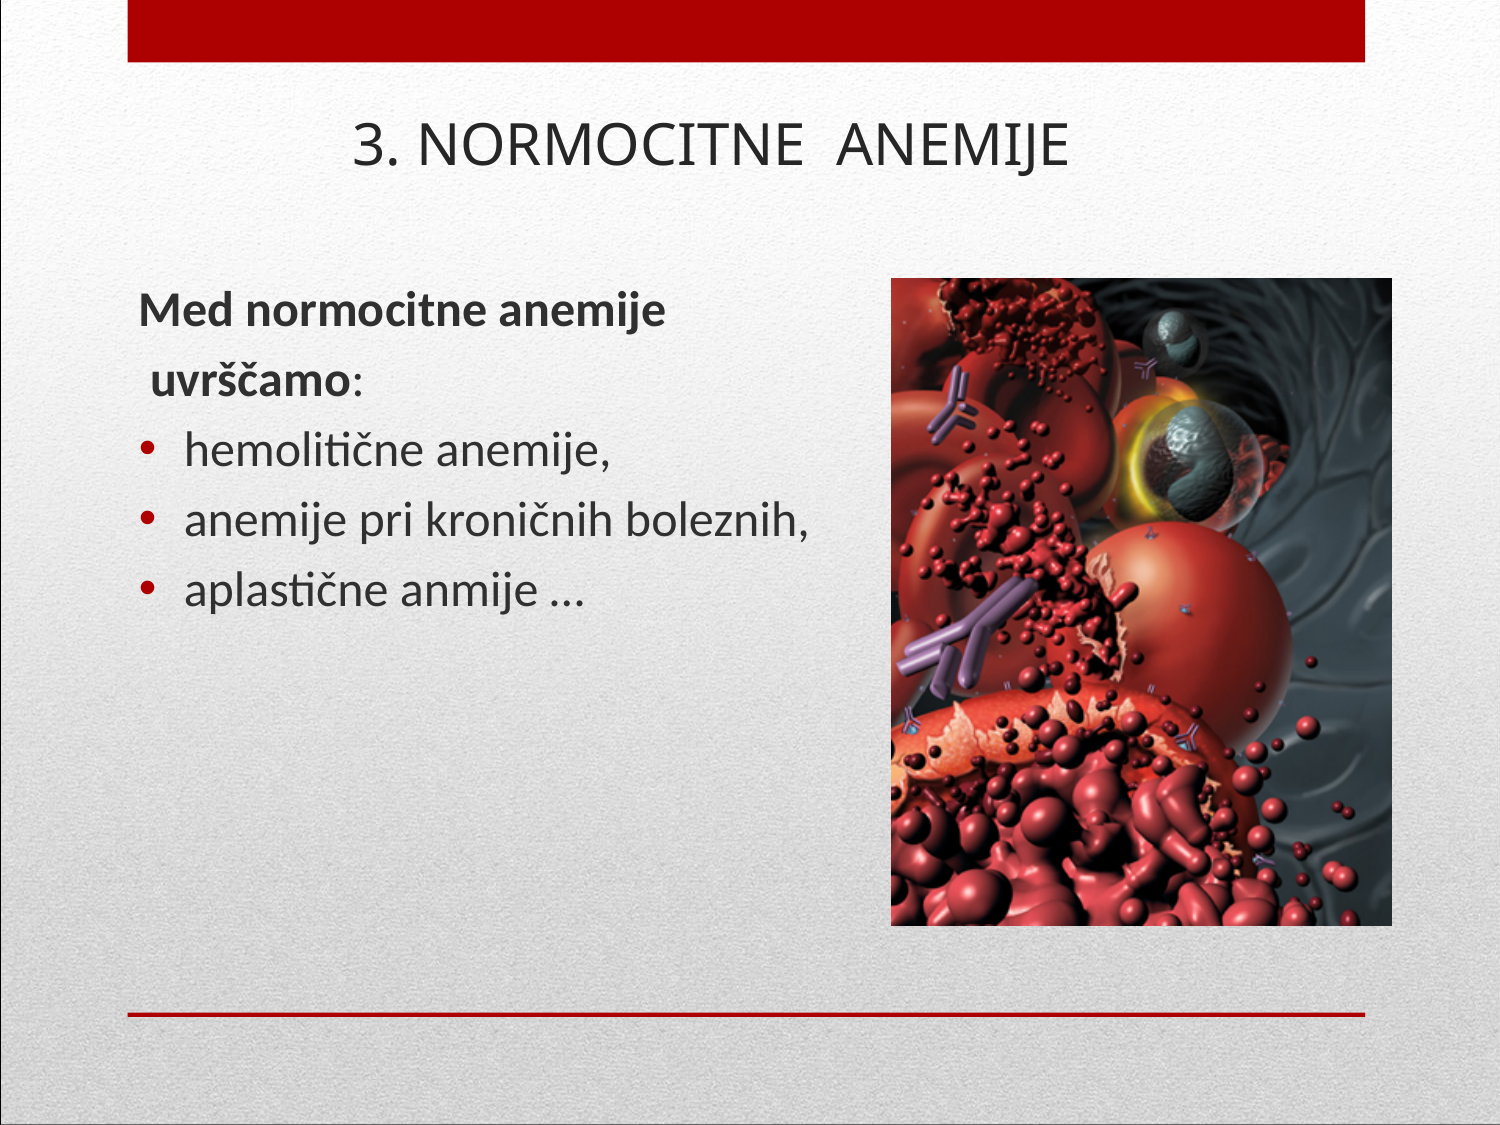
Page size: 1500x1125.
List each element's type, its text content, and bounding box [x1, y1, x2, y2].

picture [0, 0, 1500, 1125]
title 3. NORMOCITNE ANEMIJE [171, 90, 1284, 185]
list Med normocitne anemije uvrščamo: hemolitične anemije, anemije pri kroničnih boleznih, aplastične anmije … [123, 314, 1362, 1000]
